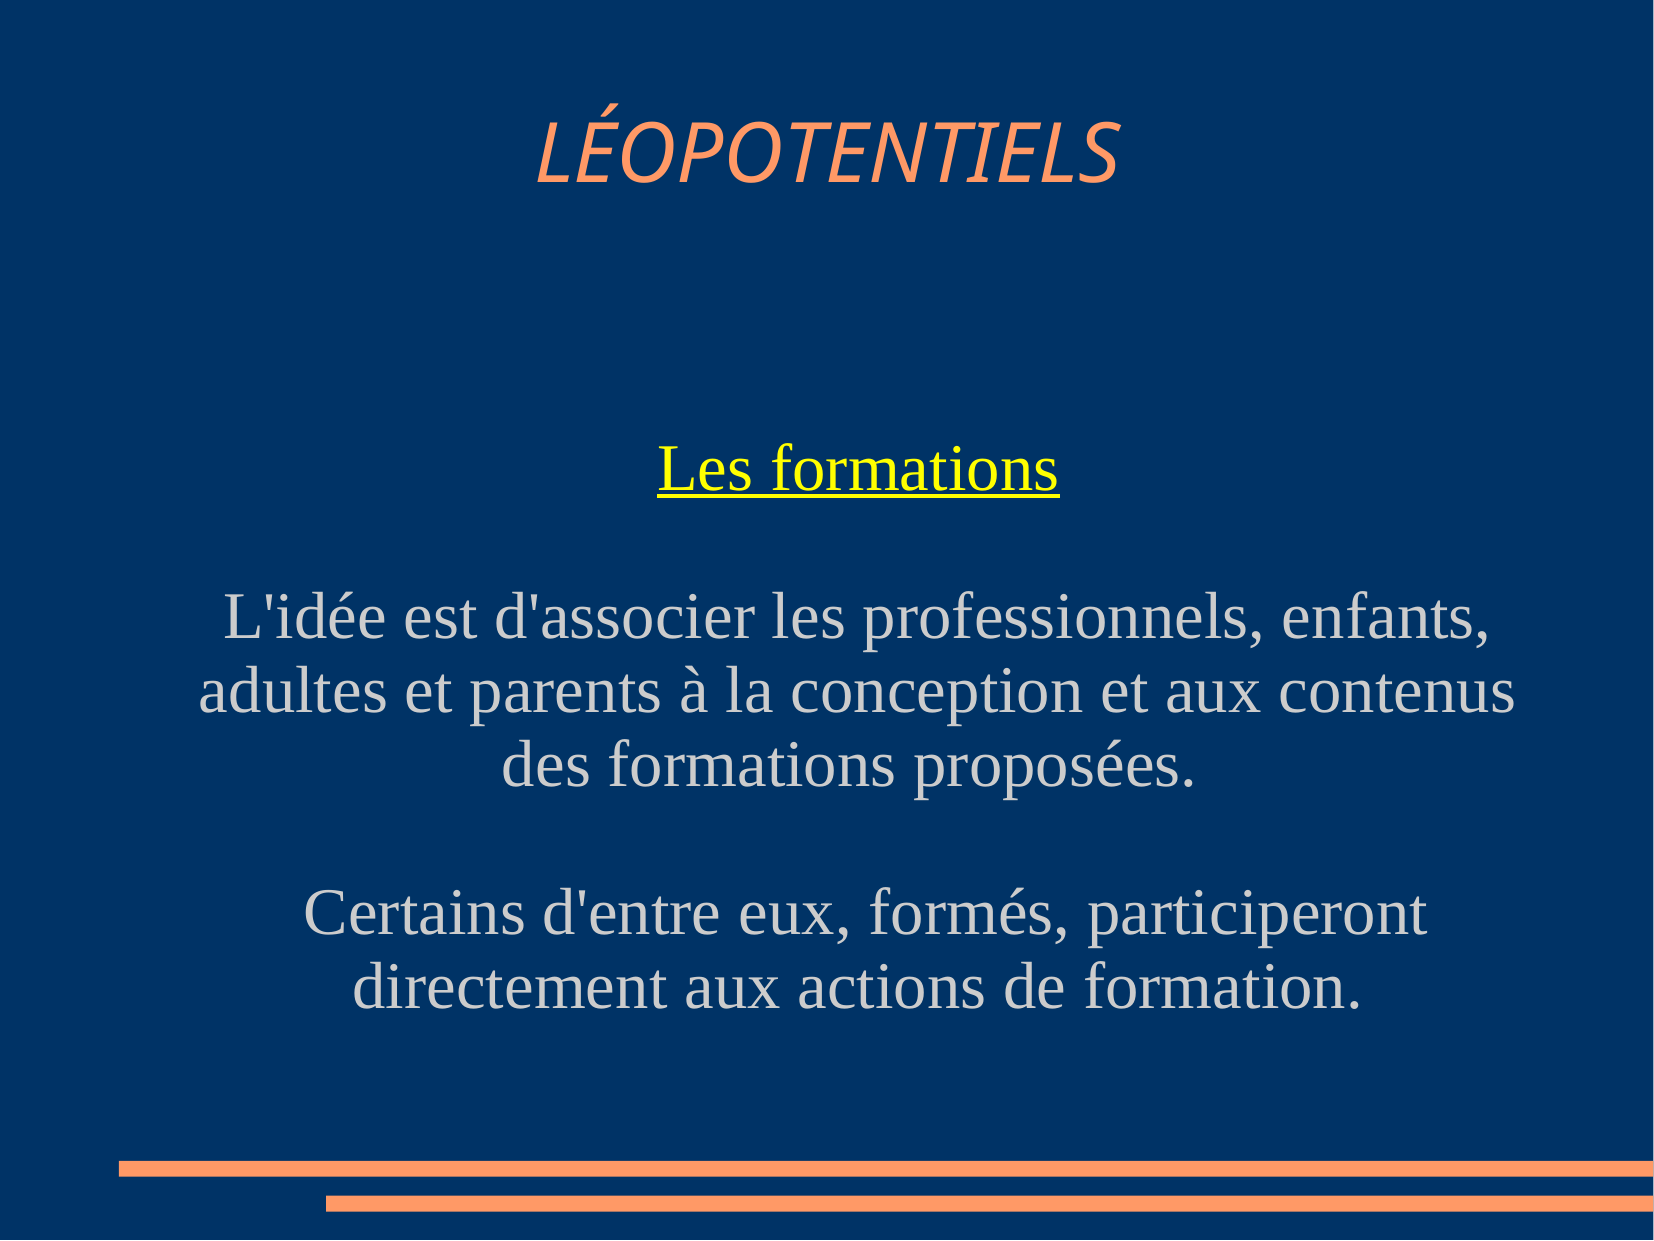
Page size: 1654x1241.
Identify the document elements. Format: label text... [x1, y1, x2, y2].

title LÉOPOTENTIELS [121, 53, 1534, 246]
subtitle Les formations L'idée est d'associer les professionnels, enfants, adultes et parents à la conception et aux contenus des formations proposées. Certains d'entre eux, formés, participeront directement aux actions de formation. [121, 329, 1561, 1125]
